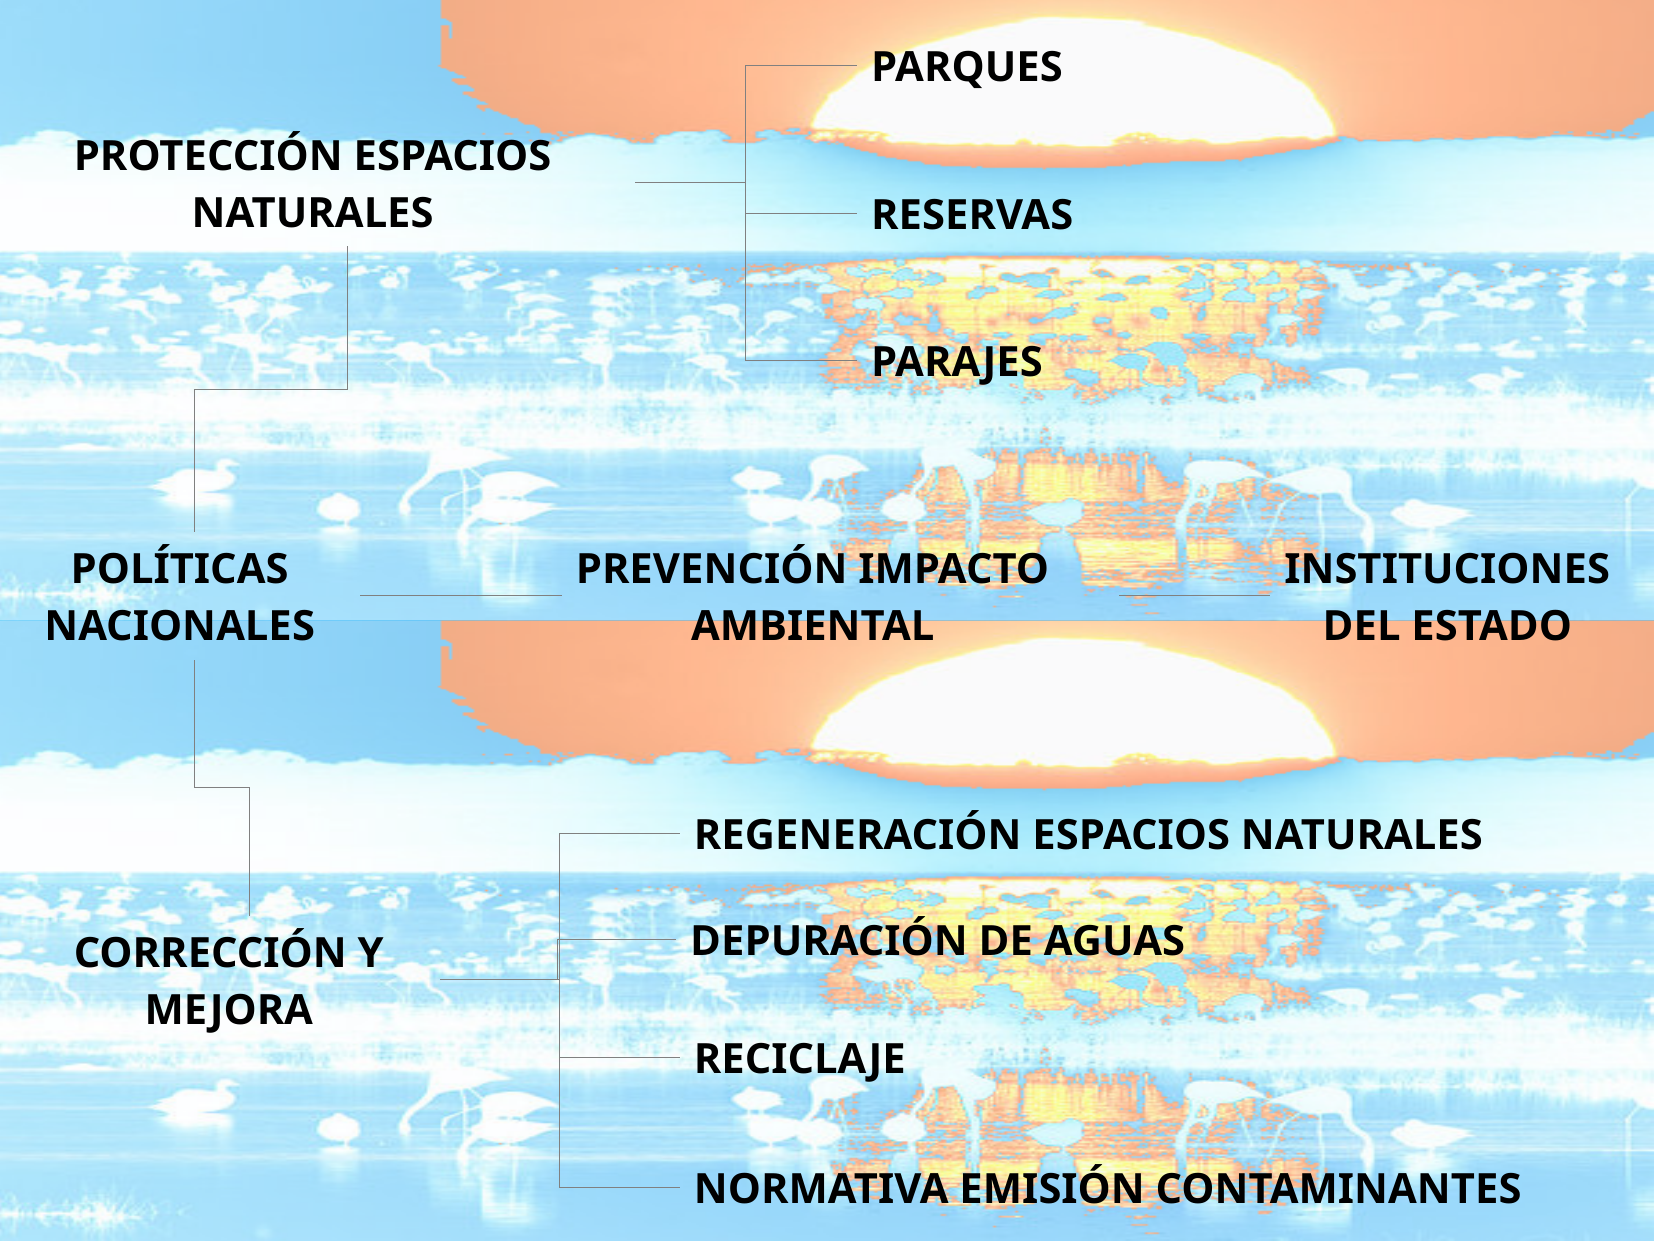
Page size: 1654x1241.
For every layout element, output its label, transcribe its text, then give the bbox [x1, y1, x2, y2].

text_box PARQUES [856, 29, 1106, 94]
text_box PREVENCIÓN IMPACTO AMBIENTAL [561, 531, 1120, 646]
text_box POLÍTICAS NACIONALES [29, 531, 361, 646]
text_box INSTITUCIONES DEL ESTADO [1269, 531, 1654, 646]
text_box NORMATIVA EMISIÓN CONTAMINANTES [679, 1151, 1624, 1216]
text_box RECICLAJE [679, 1021, 950, 1086]
text_box RESERVAS [856, 177, 1130, 242]
text_box CORRECCIÓN Y MEJORA [59, 915, 441, 1030]
text_box DEPURACIÓN DE AGUAS [675, 903, 1268, 968]
text_box REGENERACIÓN ESPACIOS NATURALES [679, 797, 1612, 862]
picture [0, 0, 1654, 1241]
text_box PARAJES [856, 324, 1084, 390]
text_box PROTECCIÓN ESPACIOS NATURALES [59, 118, 636, 232]
